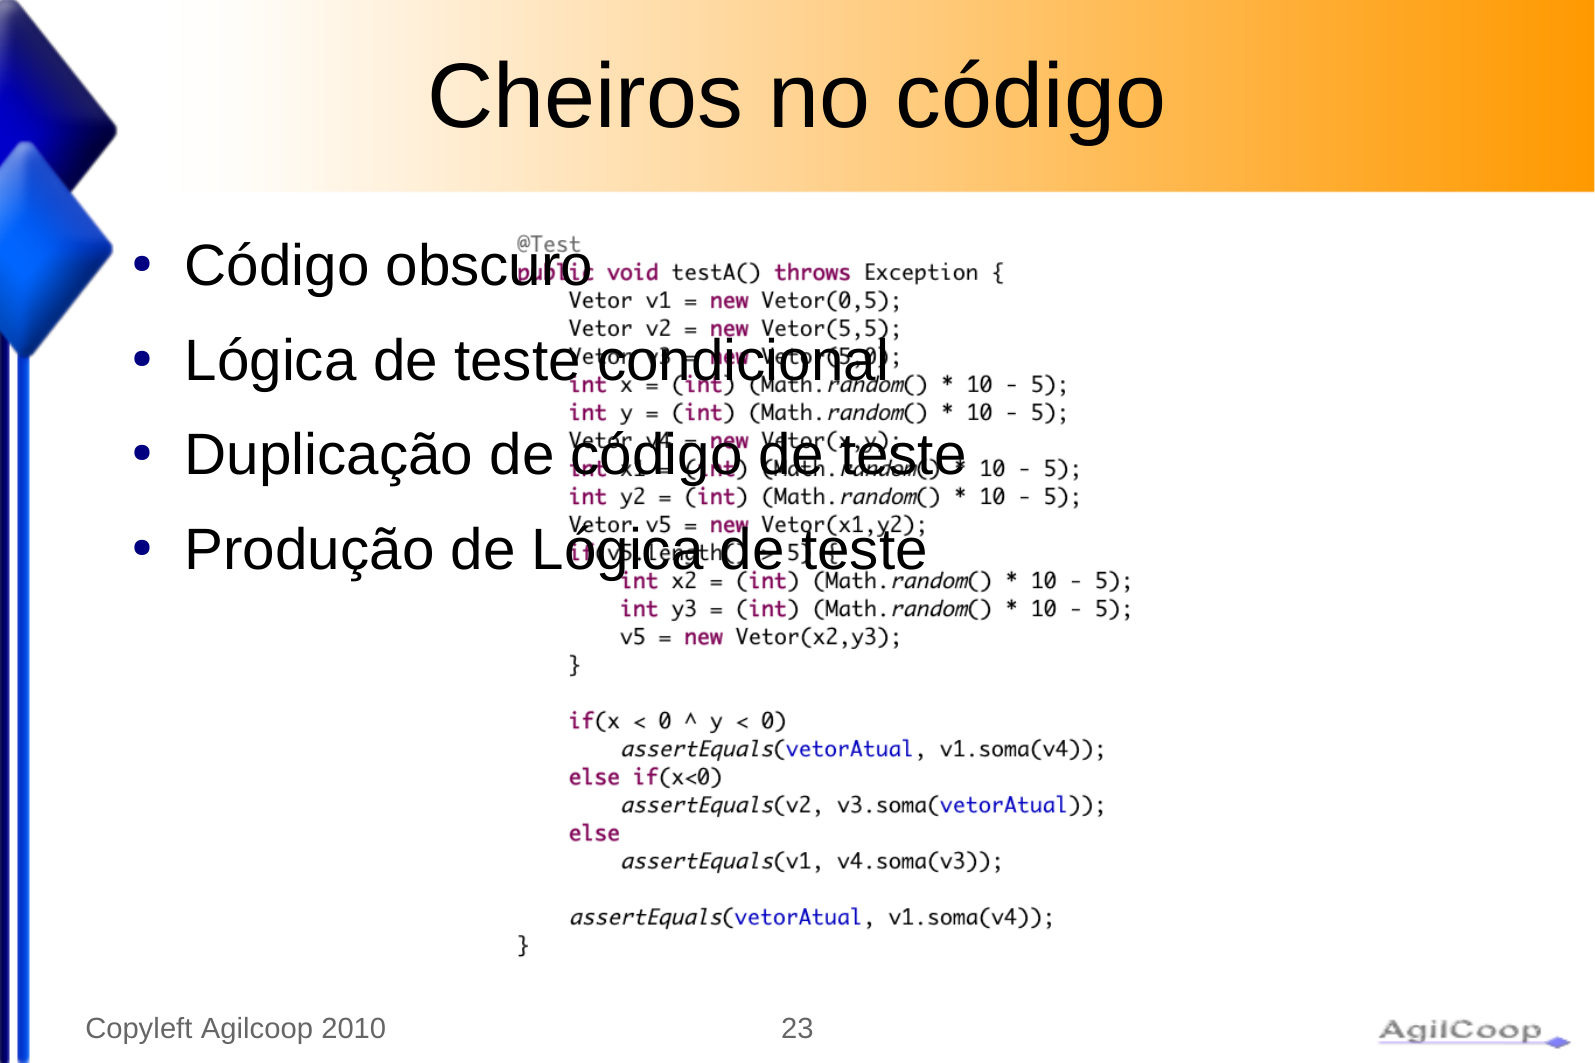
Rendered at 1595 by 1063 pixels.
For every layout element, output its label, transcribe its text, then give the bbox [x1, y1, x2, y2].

title Cheiros no código [79, 6, 1515, 185]
list Código obscuro Lógica de teste condicional Duplicação de código de teste Produção de Lógica de teste [849, 232, 1550, 947]
picture [0, 0, 1595, 1063]
